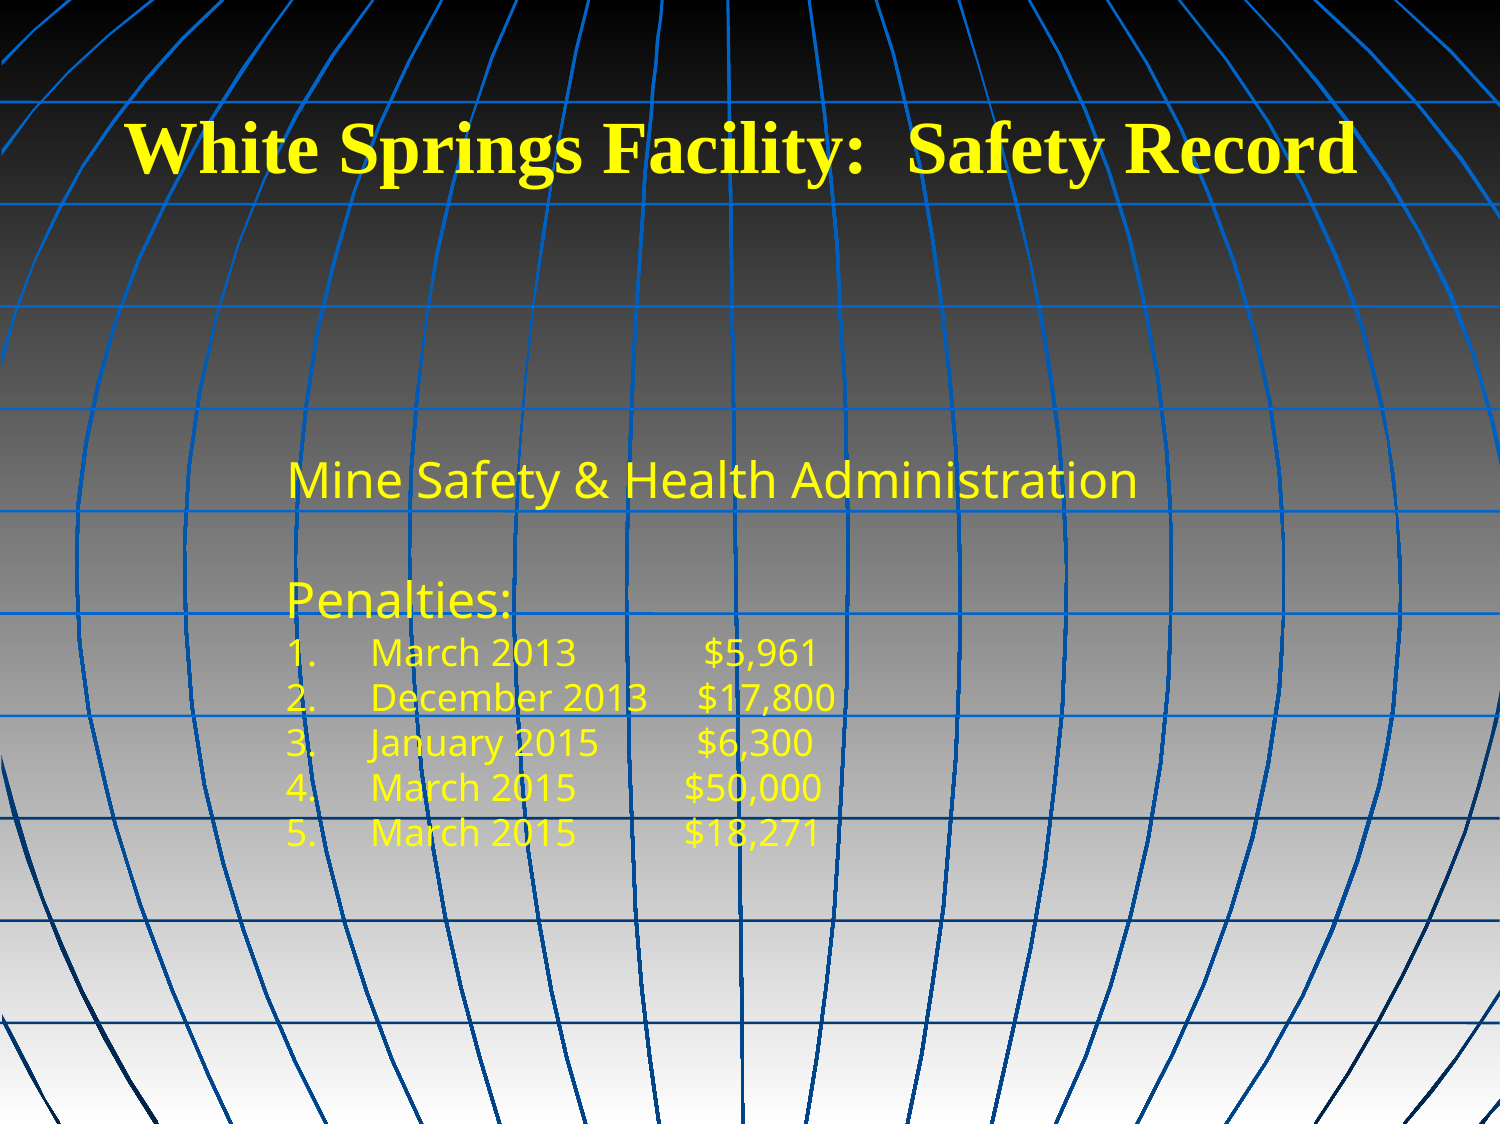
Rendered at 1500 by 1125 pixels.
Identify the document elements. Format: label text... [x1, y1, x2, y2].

title White Springs Facility: Safety Record [75, 62, 1427, 225]
text_box Mine Safety & Health Administration Penalties: March 2013 $5,961 December 2013 $17,800 January 2015 $6,300 March 2015 $50,000 March 2015 $18,271 [271, 441, 1156, 862]
